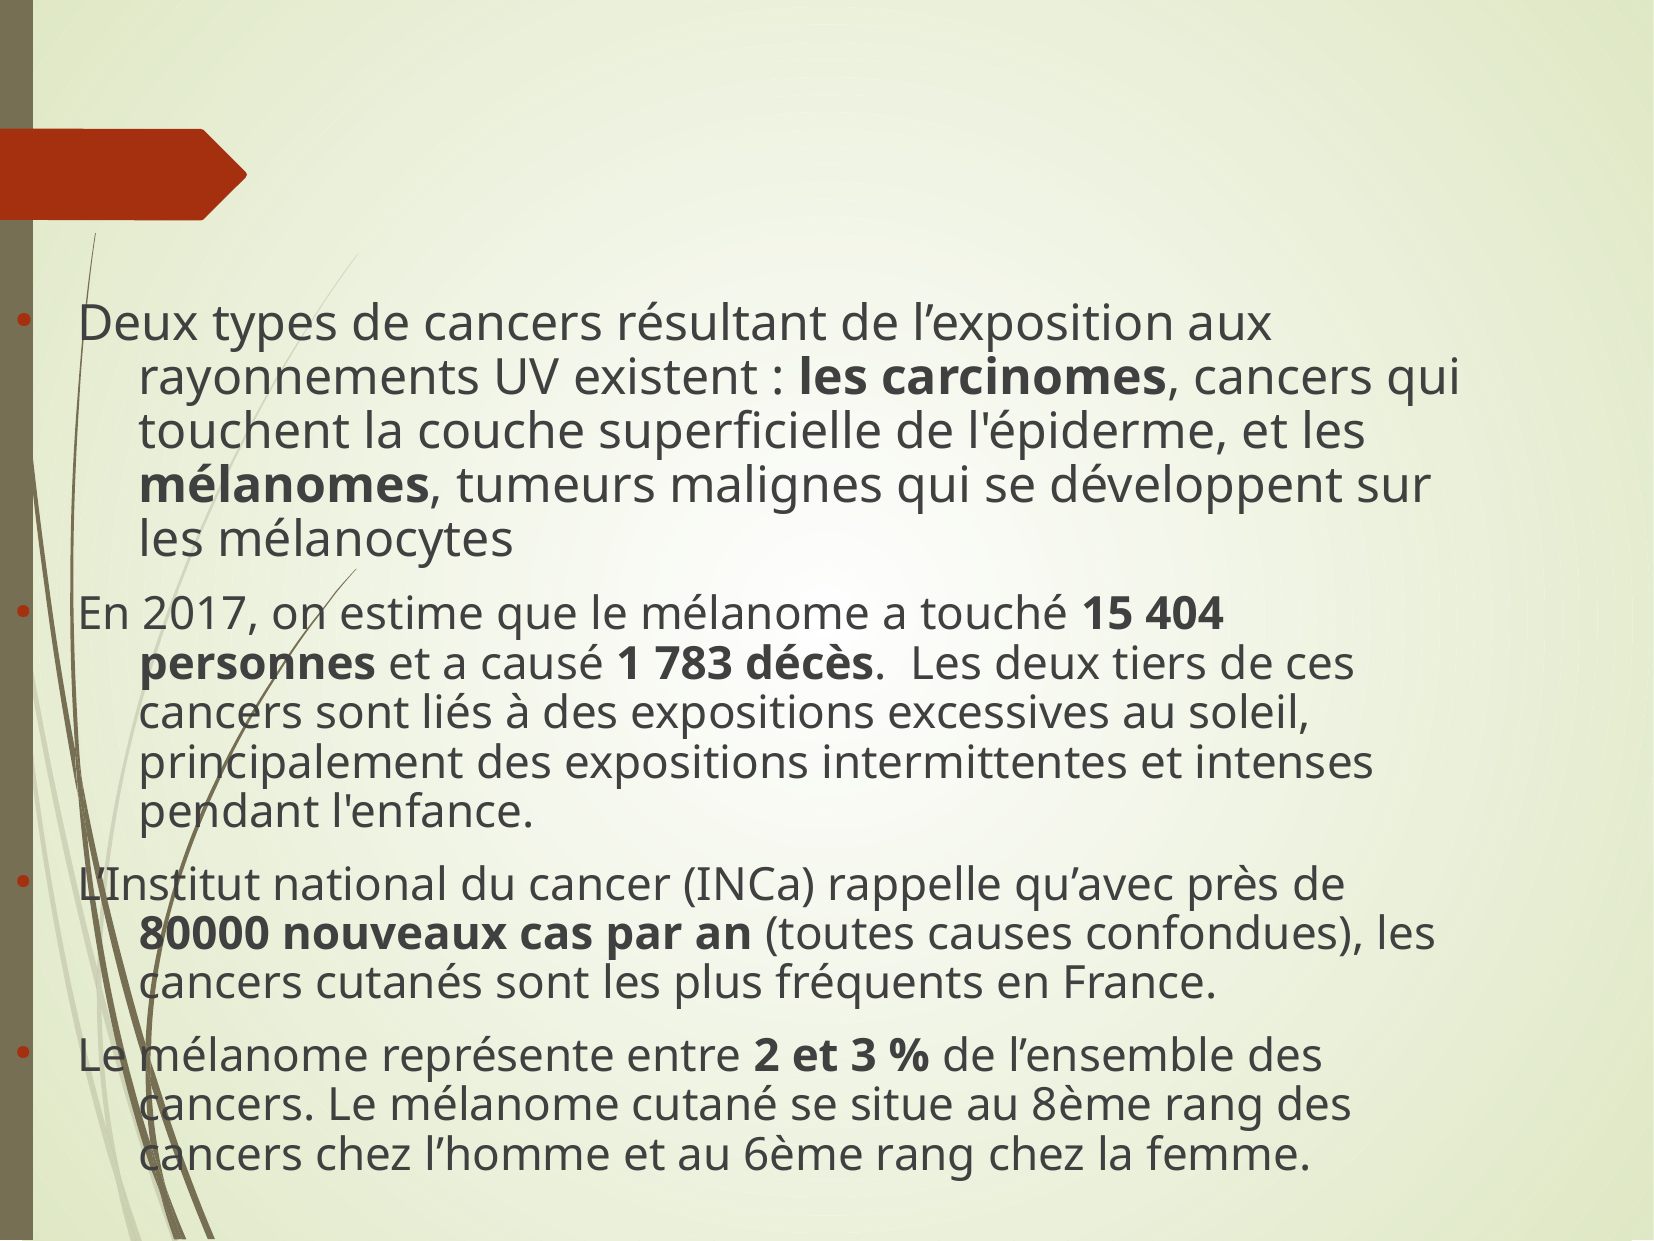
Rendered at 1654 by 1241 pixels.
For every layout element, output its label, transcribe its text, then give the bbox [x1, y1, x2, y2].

list Deux types de cancers résultant de l’exposition aux rayonnements UV existent : les carcinomes, cancers qui touchent la couche superficielle de l'épiderme, et les mélanomes, tumeurs malignes qui se développent sur les mélanocytes En 2017, on estime que le mélanome a touché 15 404 personnes et a causé 1 783 décès. Les deux tiers de ces cancers sont liés à des expositions excessives au soleil, principalement des expositions intermittentes et intenses pendant l'enfance. L’Institut national du cancer (INCa) rappelle qu’avec près de 80000 nouveaux cas par an (toutes causes confondues), les cancers cutanés sont les plus fréquents en France. Le mélanome représente entre 2 et 3 % de l’ensemble des cancers. Le mélanome cutané se situe au 8ème rang des cancers chez l’homme et au 6ème rang chez la femme. [0, 290, 1489, 1241]
